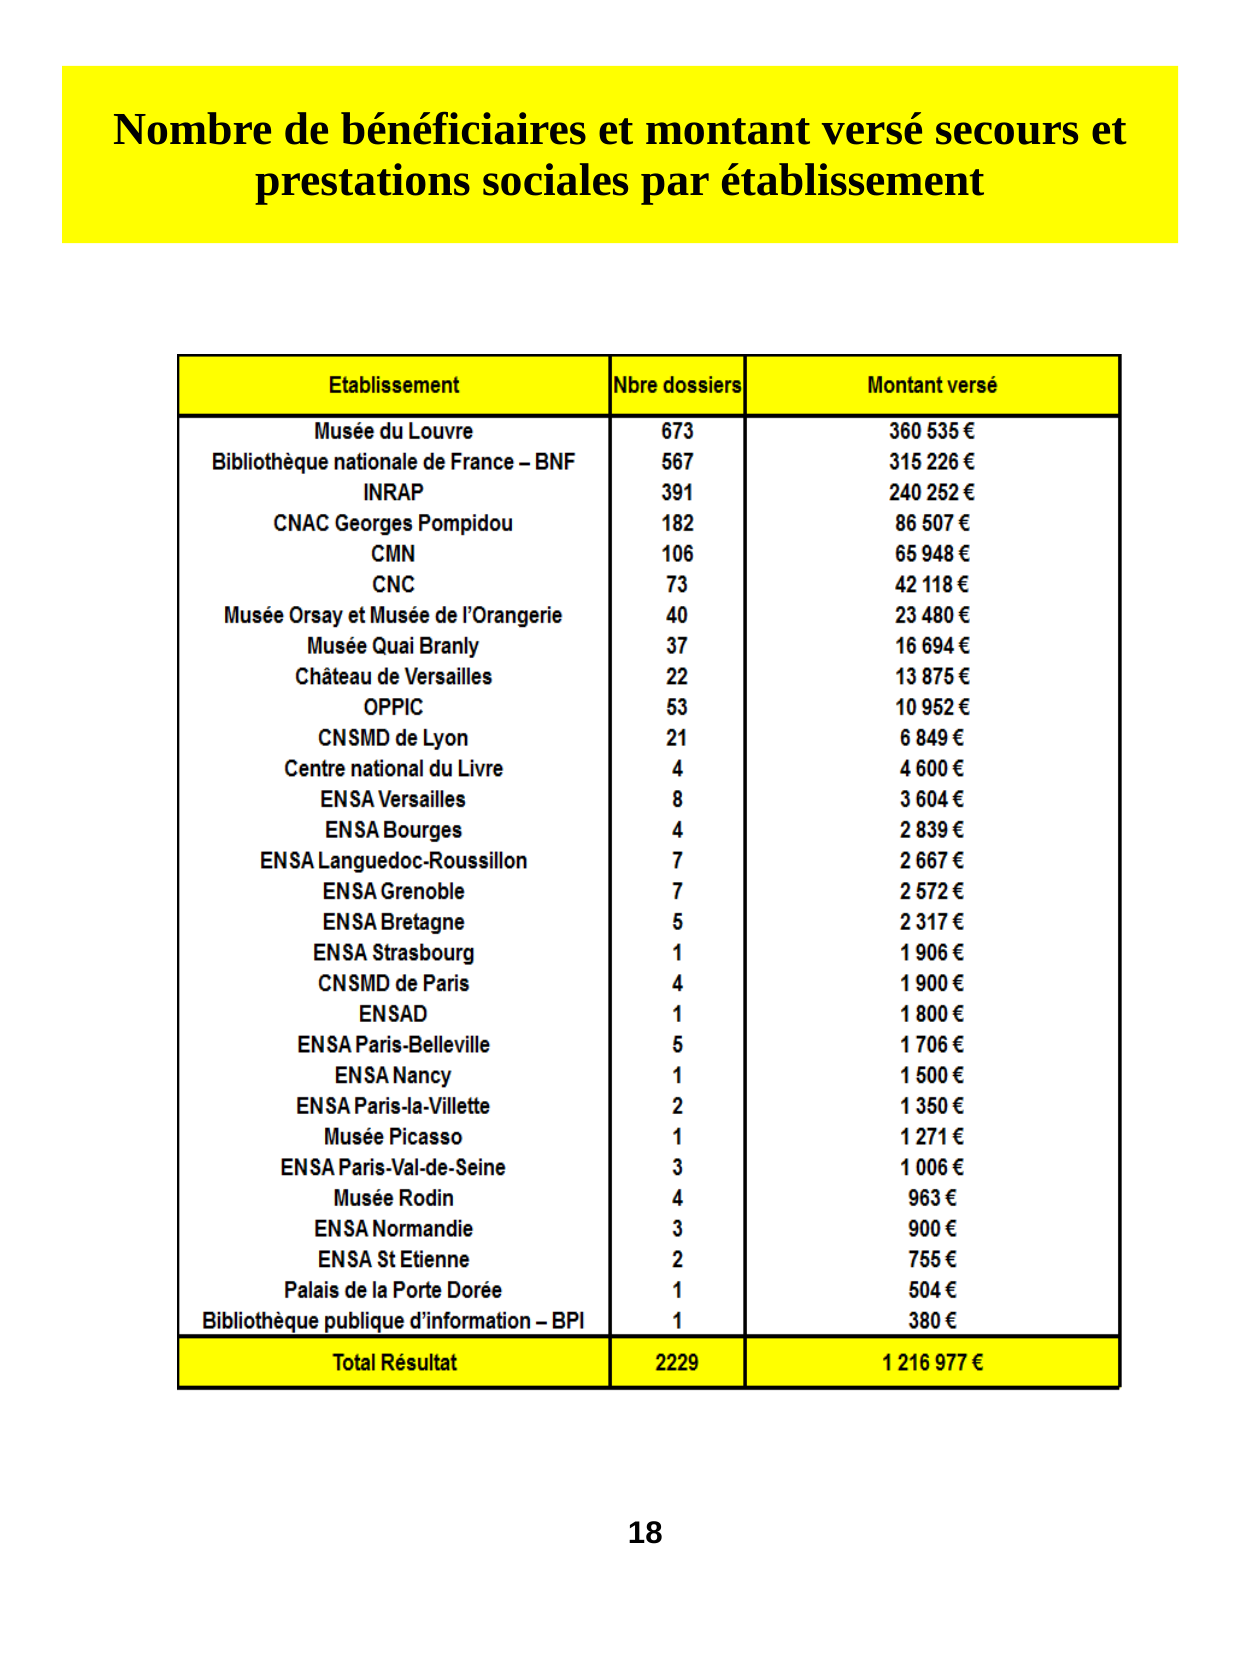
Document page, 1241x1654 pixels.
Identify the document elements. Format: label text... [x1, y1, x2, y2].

picture [177, 354, 1123, 1418]
title Nombre de bénéficiaires et montant versé secours et prestations sociales par établissement [62, 65, 1179, 244]
text_box <numéro> [555, 1508, 736, 1560]
